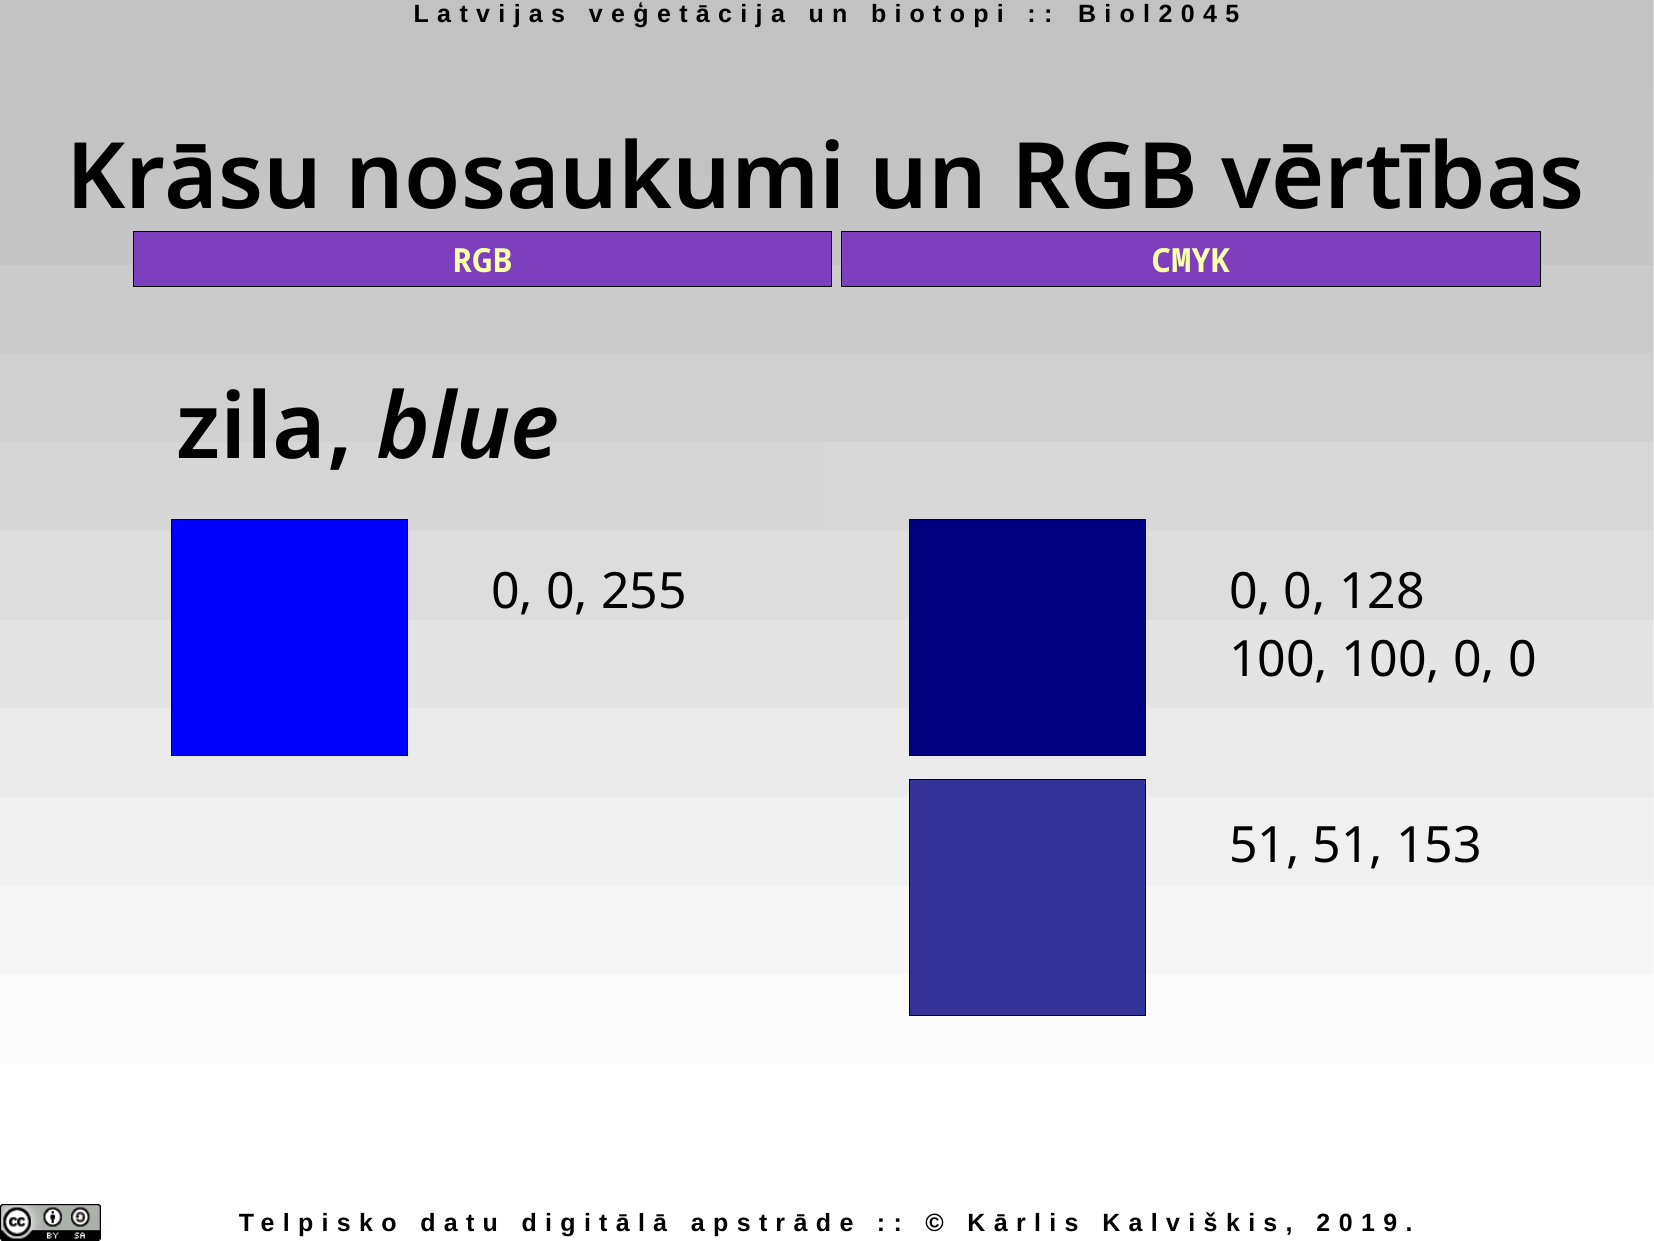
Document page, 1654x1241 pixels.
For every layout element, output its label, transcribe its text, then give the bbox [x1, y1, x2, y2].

text_box [909, 519, 1146, 756]
text_box [909, 779, 1146, 1016]
text_box 51, 51, 153 [1229, 808, 1455, 865]
text_box CMYK [841, 231, 1541, 287]
picture [0, 0, 1654, 1241]
title Krāsu nosaukumi un RGB vērtības [29, 49, 1625, 296]
text_box 0, 0, 255 [491, 554, 672, 611]
text_box zila, blue [176, 360, 557, 462]
text_box [171, 519, 408, 756]
text_box RGB [133, 231, 832, 287]
text_box 0, 0, 128 100, 100, 0, 0 [1229, 554, 1521, 611]
